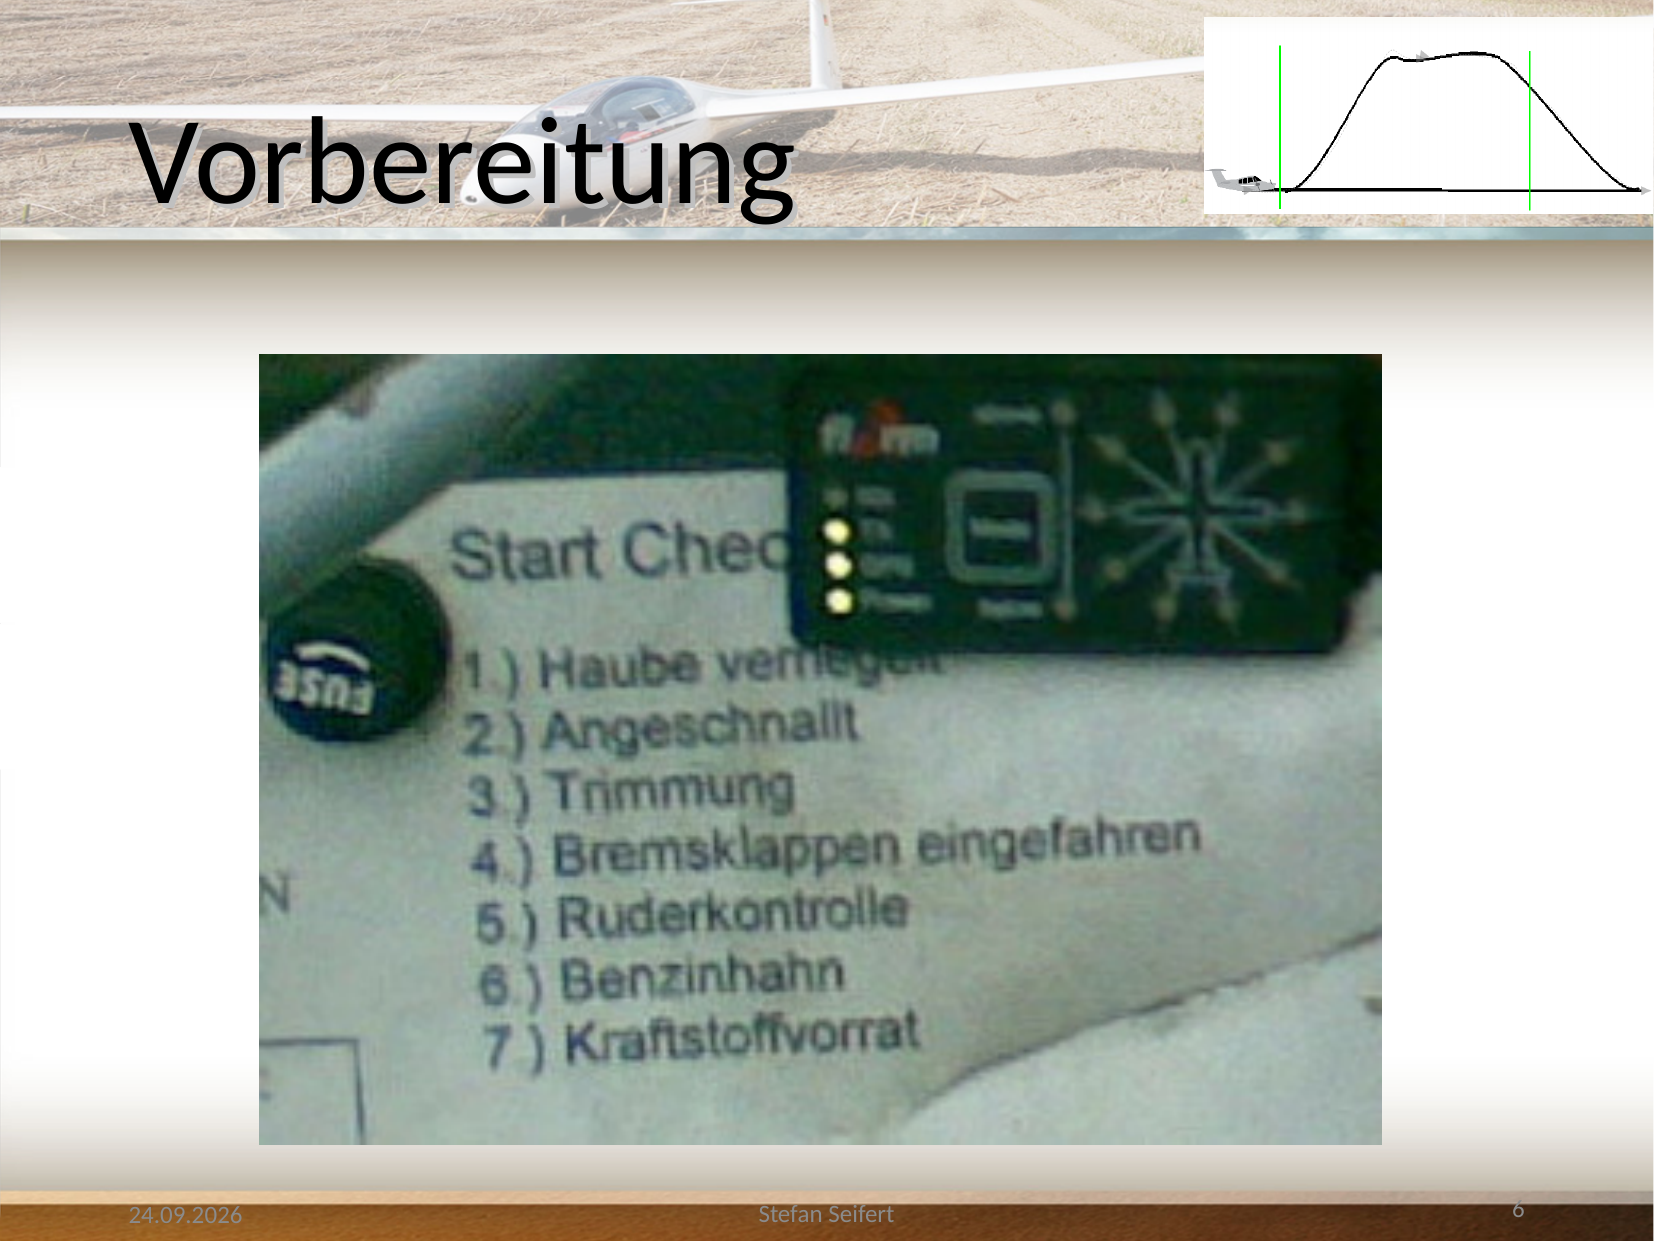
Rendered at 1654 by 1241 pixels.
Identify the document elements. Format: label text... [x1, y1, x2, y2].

title Vorbereitung [113, 33, 1540, 273]
slide_number <number> [1167, 1174, 1540, 1241]
slide_number 14.02.2015 [113, 1180, 486, 1241]
list [106, 331, 1533, 1170]
picture [0, 0, 1654, 1241]
footer Stefan Seifert [547, 1179, 1106, 1241]
